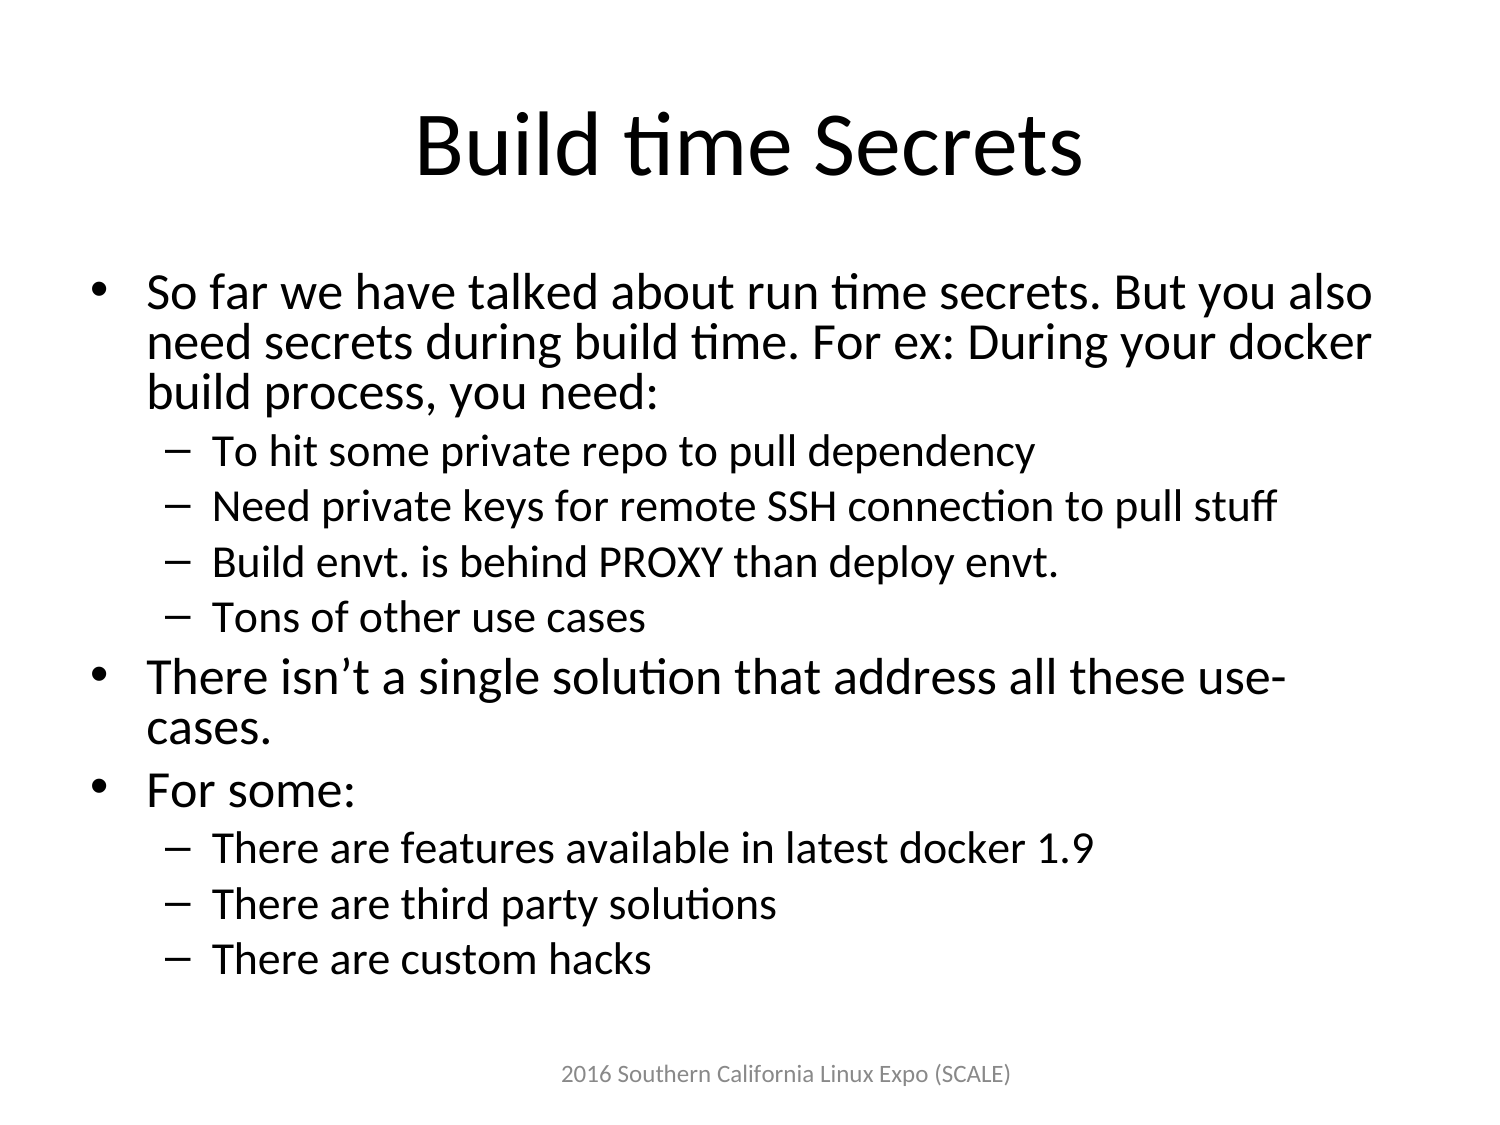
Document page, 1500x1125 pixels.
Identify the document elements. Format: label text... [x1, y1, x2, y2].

title Build time Secrets [75, 45, 1426, 233]
list So far we have talked about run time secrets. But you also need secrets during build time. For ex: During your docker build process, you need: To hit some private repo to pull dependency Need private keys for remote SSH connection to pull stuff Build envt. is behind PROXY than deploy envt. Tons of other use cases There isn’t a single solution that address all these use-cases. For some: There are features available in latest docker 1.9 There are third party solutions There are custom hacks [75, 262, 1426, 1005]
text_box 2016 Southern California Linux Expo (SCALE) [512, 1042, 1067, 1103]
